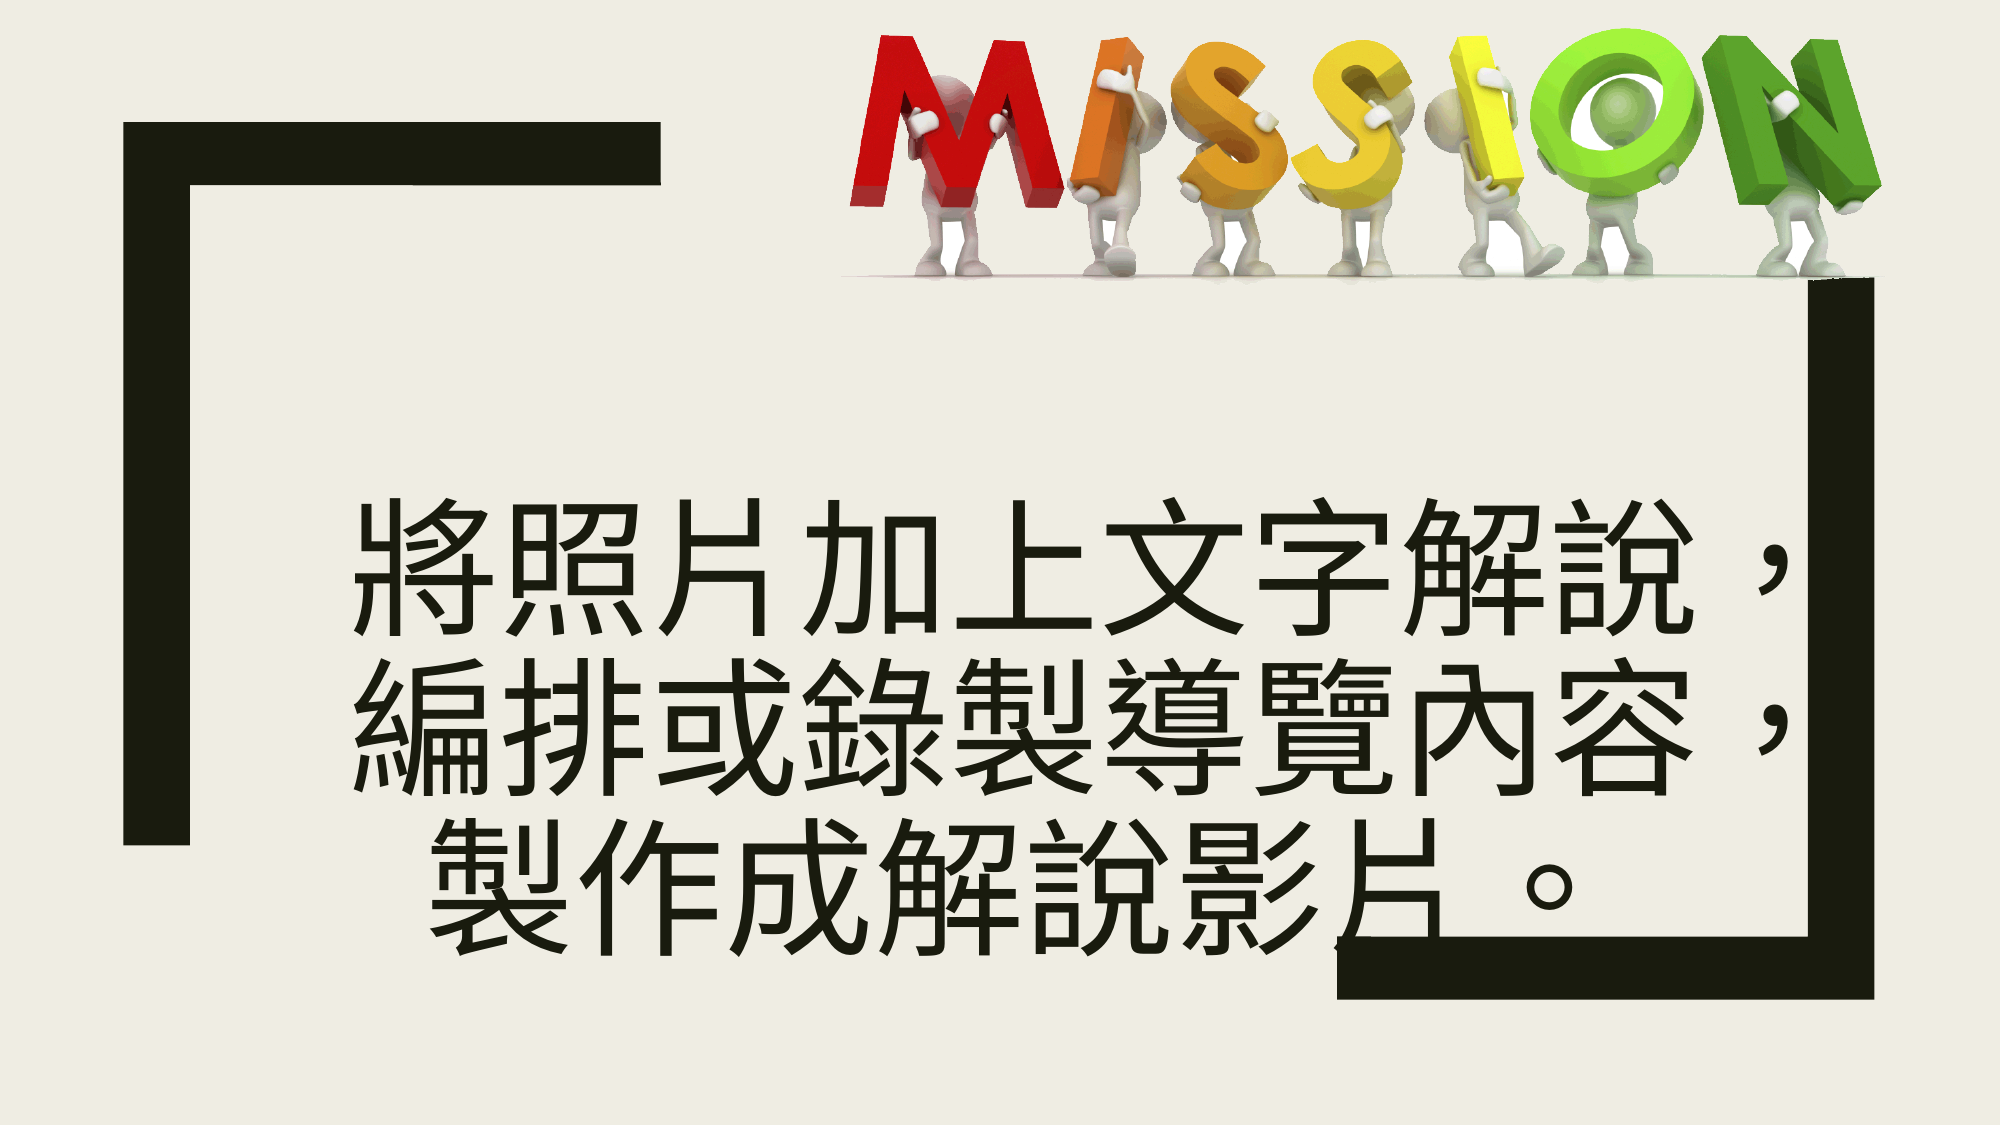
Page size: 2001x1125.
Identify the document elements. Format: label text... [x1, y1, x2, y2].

title 將照片加上文字解說，編排或錄製導覽內容，製作成解說影片。 [293, 488, 1756, 834]
picture [774, 0, 1961, 518]
